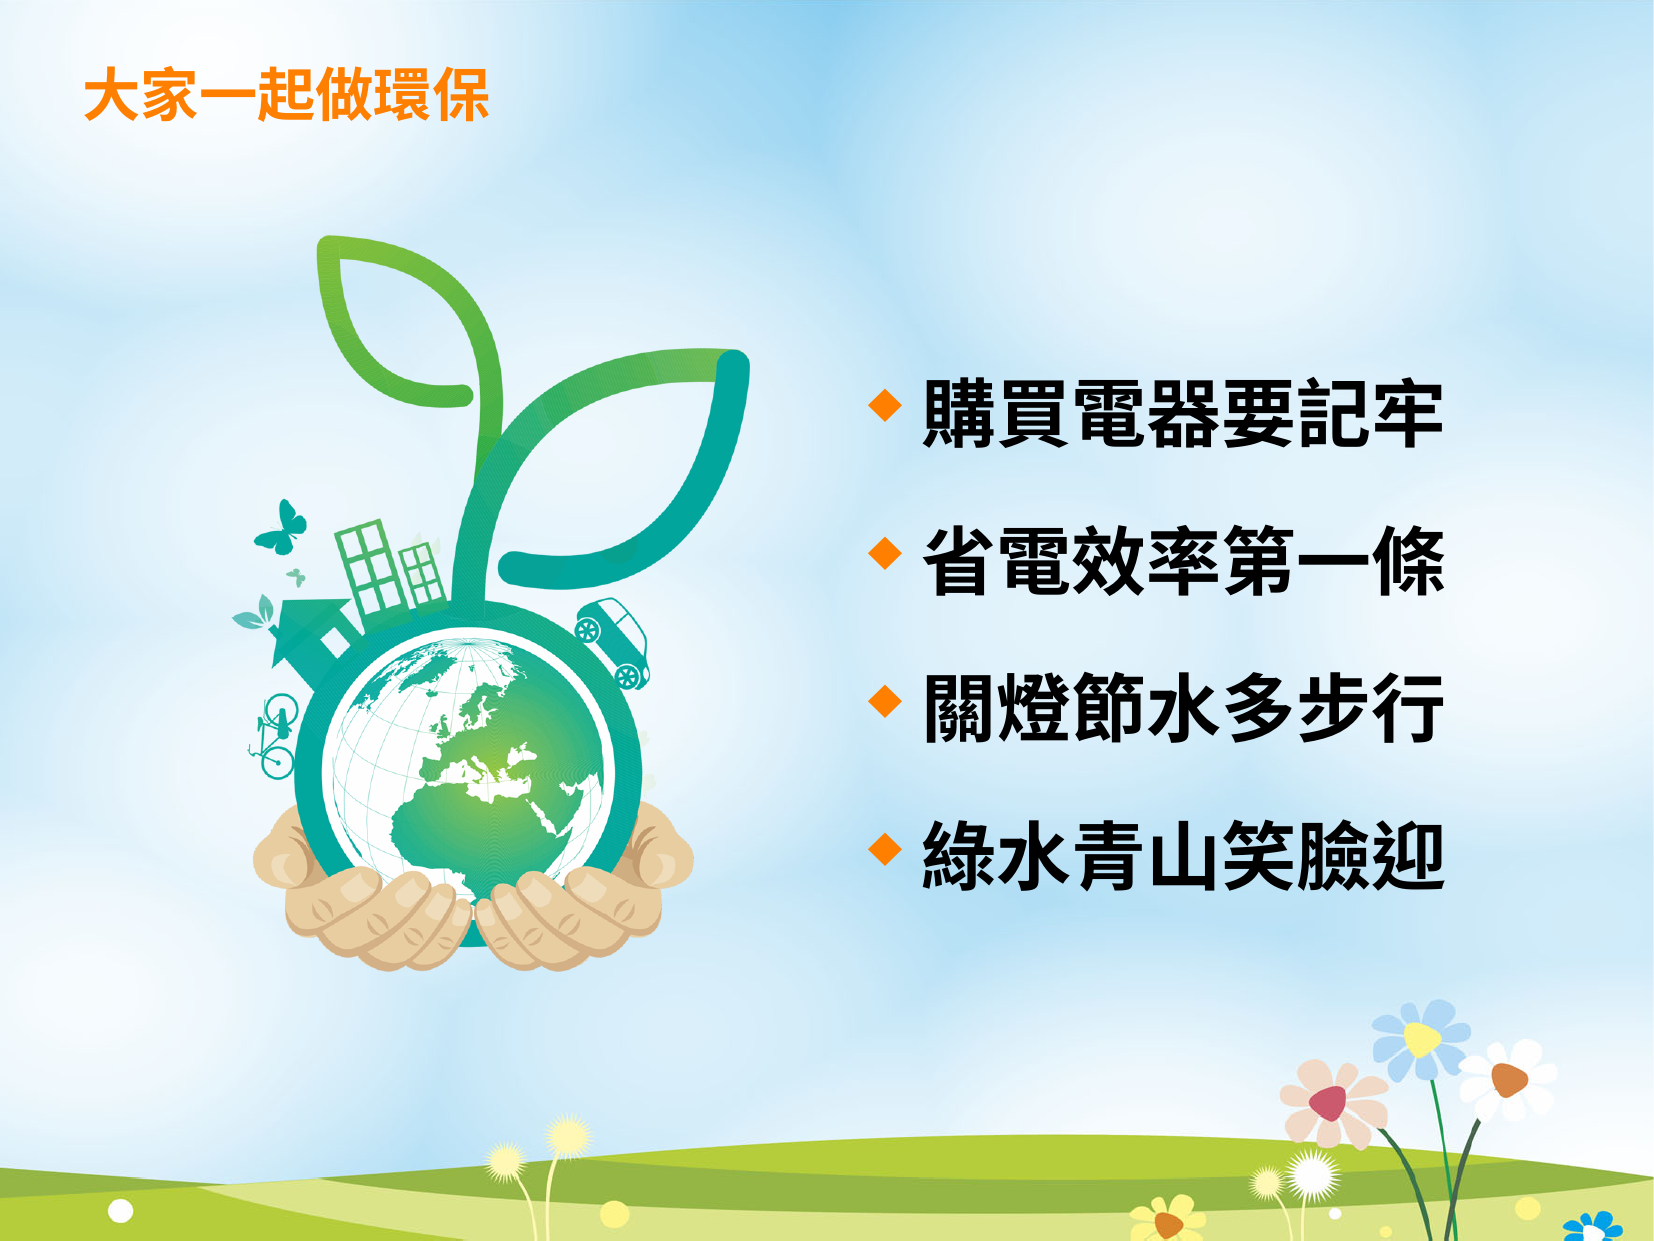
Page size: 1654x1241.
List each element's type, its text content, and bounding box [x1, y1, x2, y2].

picture [0, 0, 1654, 1241]
title 大家一起做環保 [82, 49, 1571, 257]
list 購買電器要記牢 省電效率第一條 關燈節水多步行 綠水青山笑臉迎 [850, 354, 1506, 921]
